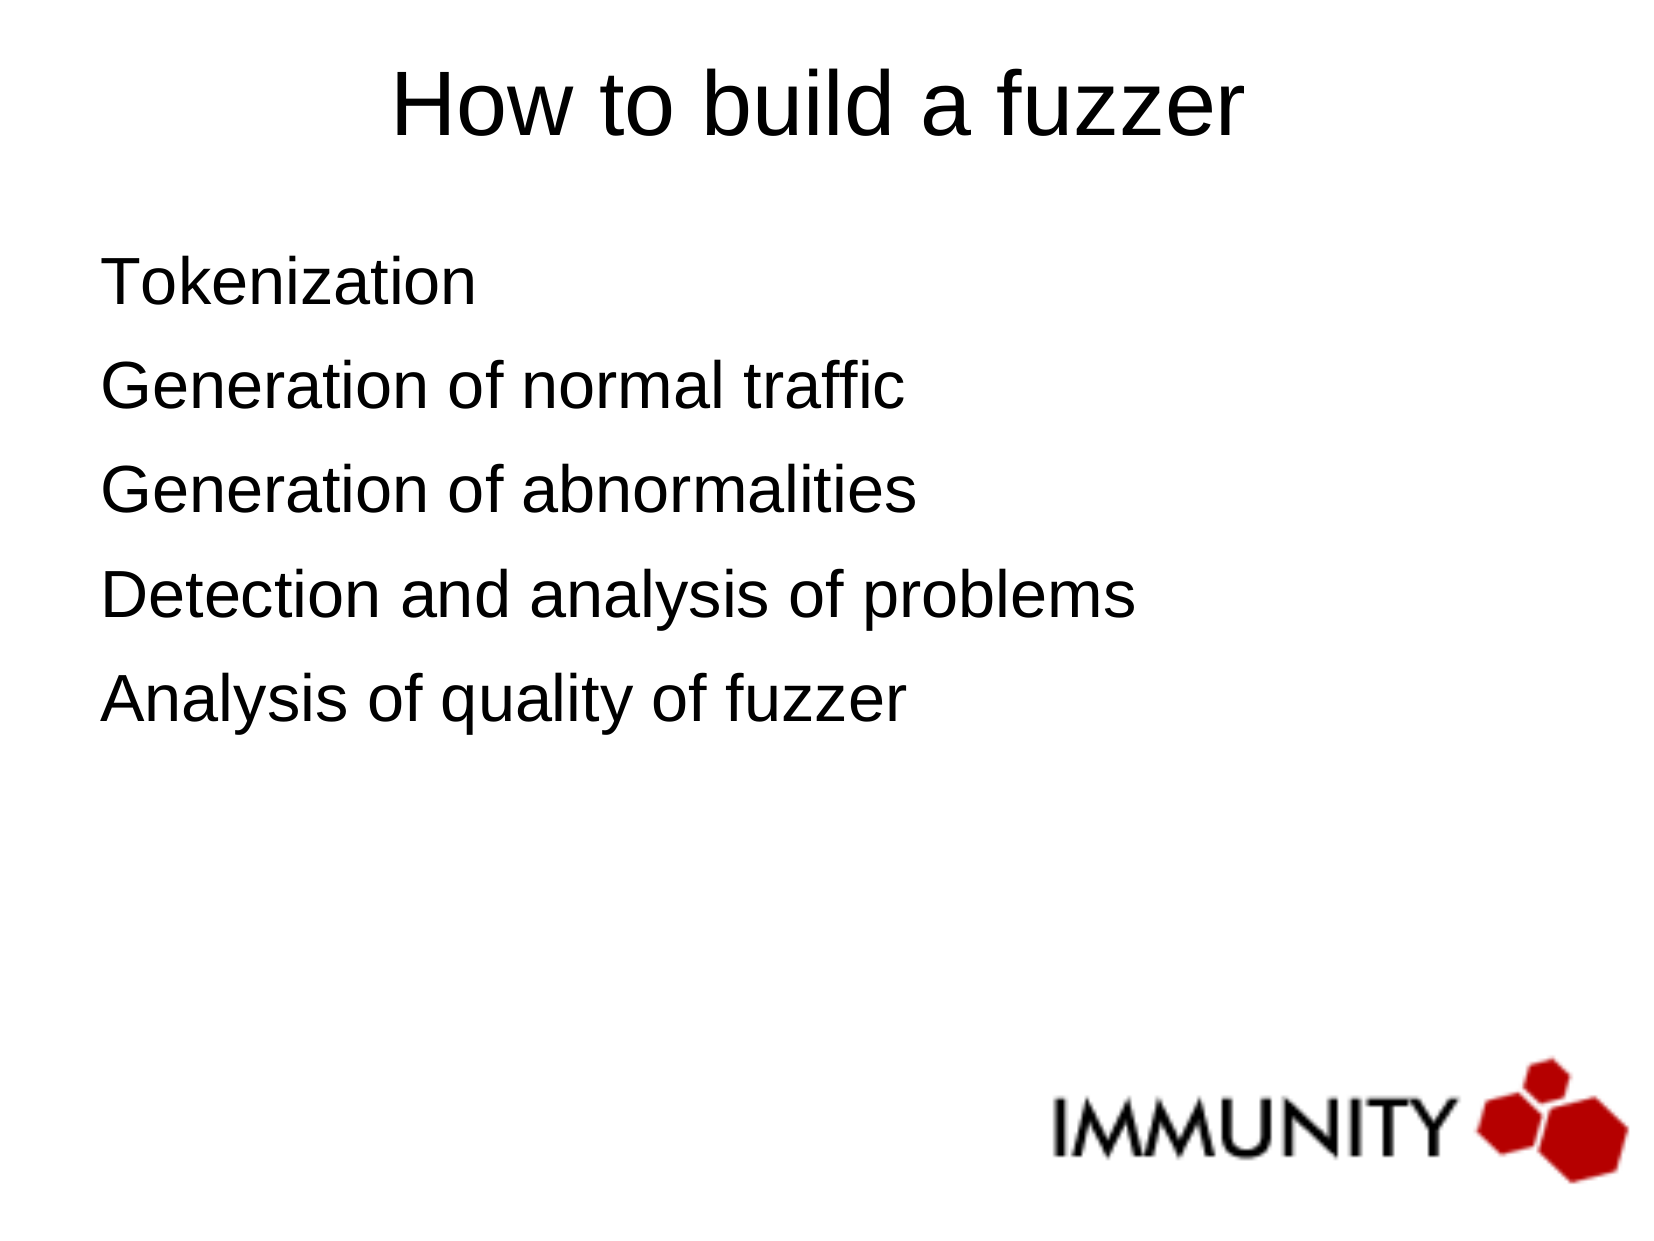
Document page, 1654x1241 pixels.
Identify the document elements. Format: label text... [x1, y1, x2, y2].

picture [1006, 1017, 1654, 1241]
title How to build a fuzzer [75, 0, 1564, 208]
list Tokenization Generation of normal traffic Generation of abnormalities Detection and analysis of problems Analysis of quality of fuzzer [82, 243, 1571, 1109]
